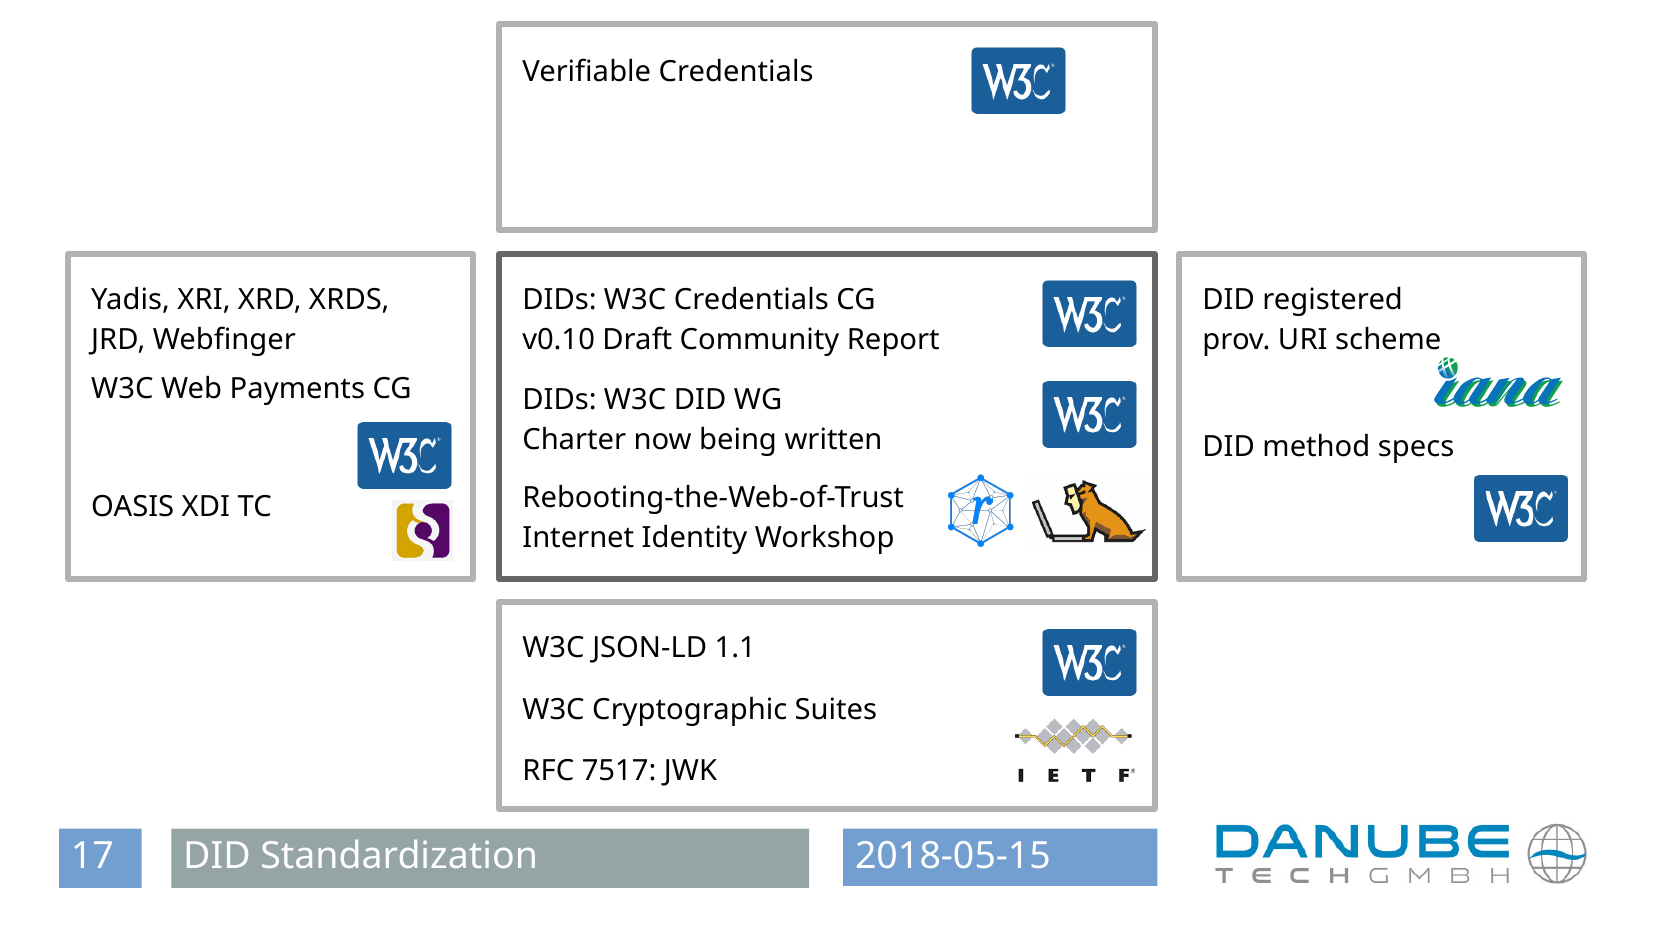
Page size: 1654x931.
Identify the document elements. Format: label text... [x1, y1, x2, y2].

picture [1032, 618, 1147, 704]
text_box W3C Cryptographic Suites [507, 680, 922, 730]
picture [1015, 718, 1135, 782]
picture [1032, 370, 1147, 456]
text_box Rebooting-the-Web-of-Trust Internet Identity Workshop [507, 468, 934, 553]
text_box Yadis, XRI, XRD, XRDS, JRD, Webfinger [76, 270, 438, 355]
text_box DIDs: W3C DID WG Charter now being written [507, 371, 922, 455]
picture [944, 472, 1016, 549]
text_box RFC 7517: JWK [507, 741, 754, 792]
text_box DID registered prov. URI scheme [1187, 270, 1473, 355]
picture [1463, 464, 1579, 550]
picture [1206, 814, 1595, 892]
picture [1434, 357, 1563, 407]
text_box DID method specs [1187, 418, 1486, 468]
text_box Verifiable Credentials [507, 42, 850, 92]
picture [961, 37, 1076, 122]
picture [1032, 270, 1147, 355]
picture [1025, 475, 1152, 547]
text_box W3C Web Payments CG [76, 359, 461, 443]
picture [347, 411, 462, 497]
text_box DIDs: W3C Credentials CG v0.10 Draft Community Report [507, 270, 988, 355]
text_box OASIS XDI TC [76, 477, 461, 561]
text_box W3C JSON-LD 1.1 [507, 619, 792, 669]
